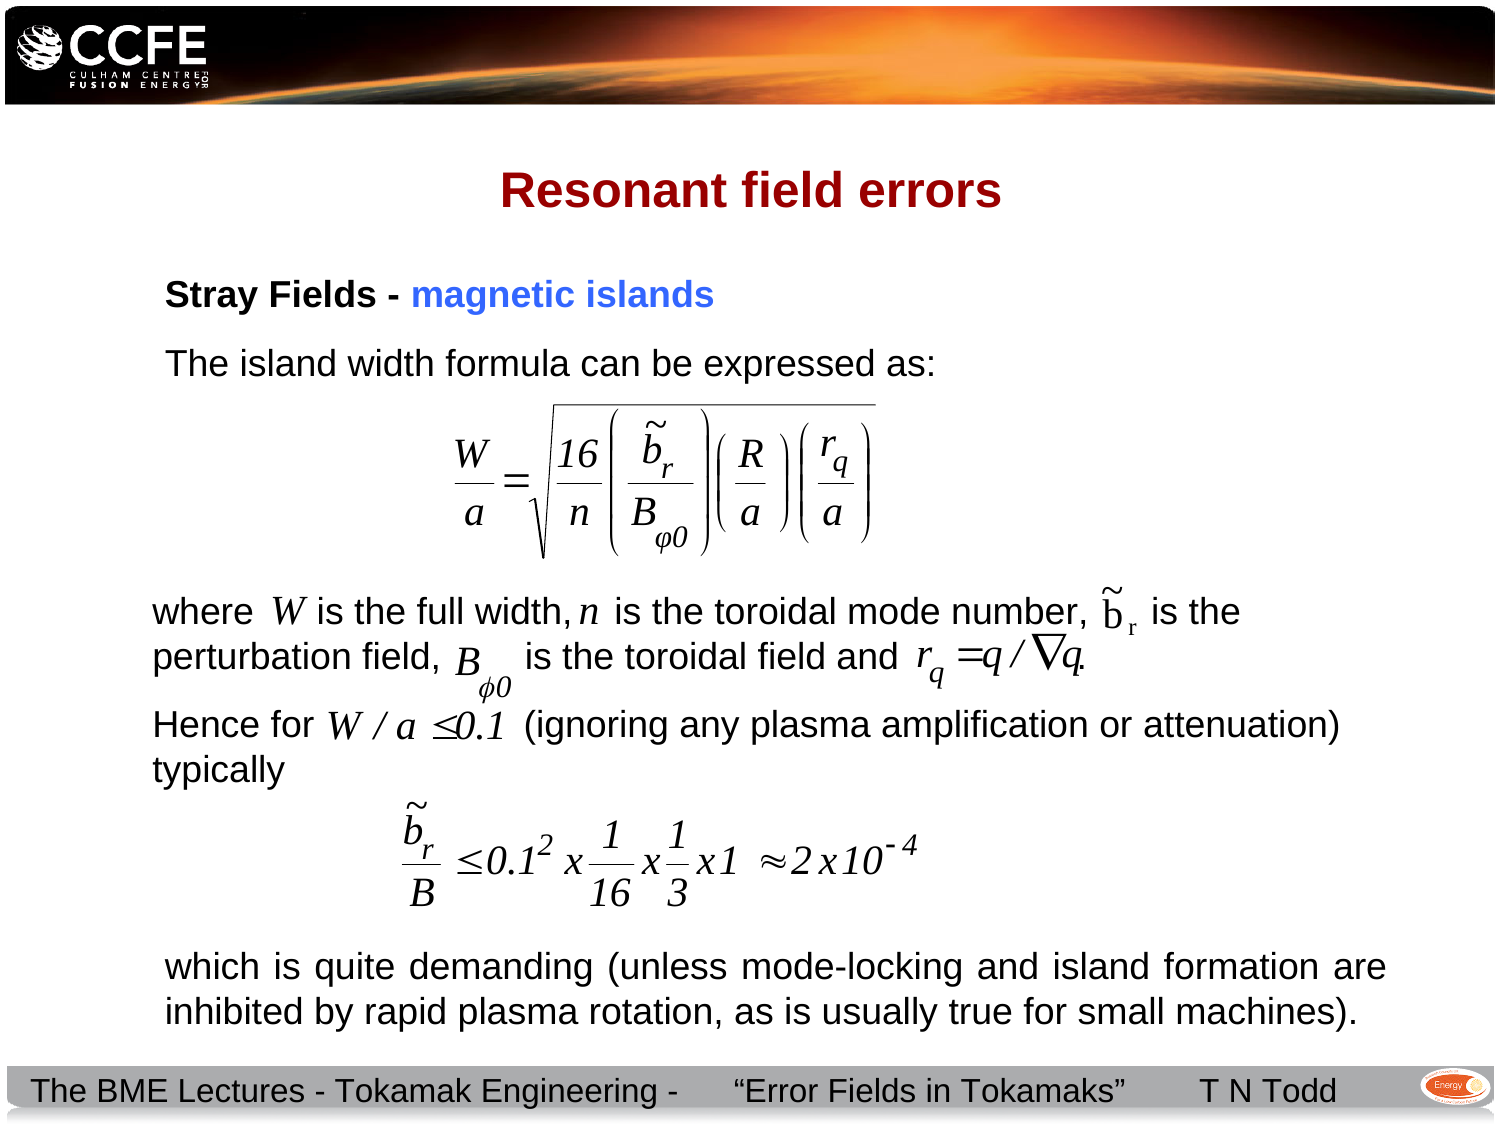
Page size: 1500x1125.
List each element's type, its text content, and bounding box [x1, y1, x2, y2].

text_box Stray Fields - magnetic islands The island width formula can be expressed as: [150, 262, 1367, 392]
picture [1421, 1067, 1490, 1106]
chart [326, 704, 508, 754]
chart [575, 600, 605, 632]
text_box Resonant field errors [450, 149, 1053, 226]
picture [5, 6, 1495, 105]
chart [270, 591, 315, 632]
text_box where is the full width, is the toroidal mode number, is the perturbation field, is the toroidal field and . Hence for (ignoring any plasma amplification or attenuation) typically [137, 579, 1414, 799]
text_box a [807, 476, 857, 542]
chart [398, 799, 924, 912]
chart [451, 399, 916, 565]
text_box which is quite demanding (unless mode-locking and island formation are inhibited by rapid plasma rotation, as is usually true for small machines). [150, 934, 1403, 1040]
chart [912, 630, 1088, 695]
chart [1097, 575, 1144, 642]
